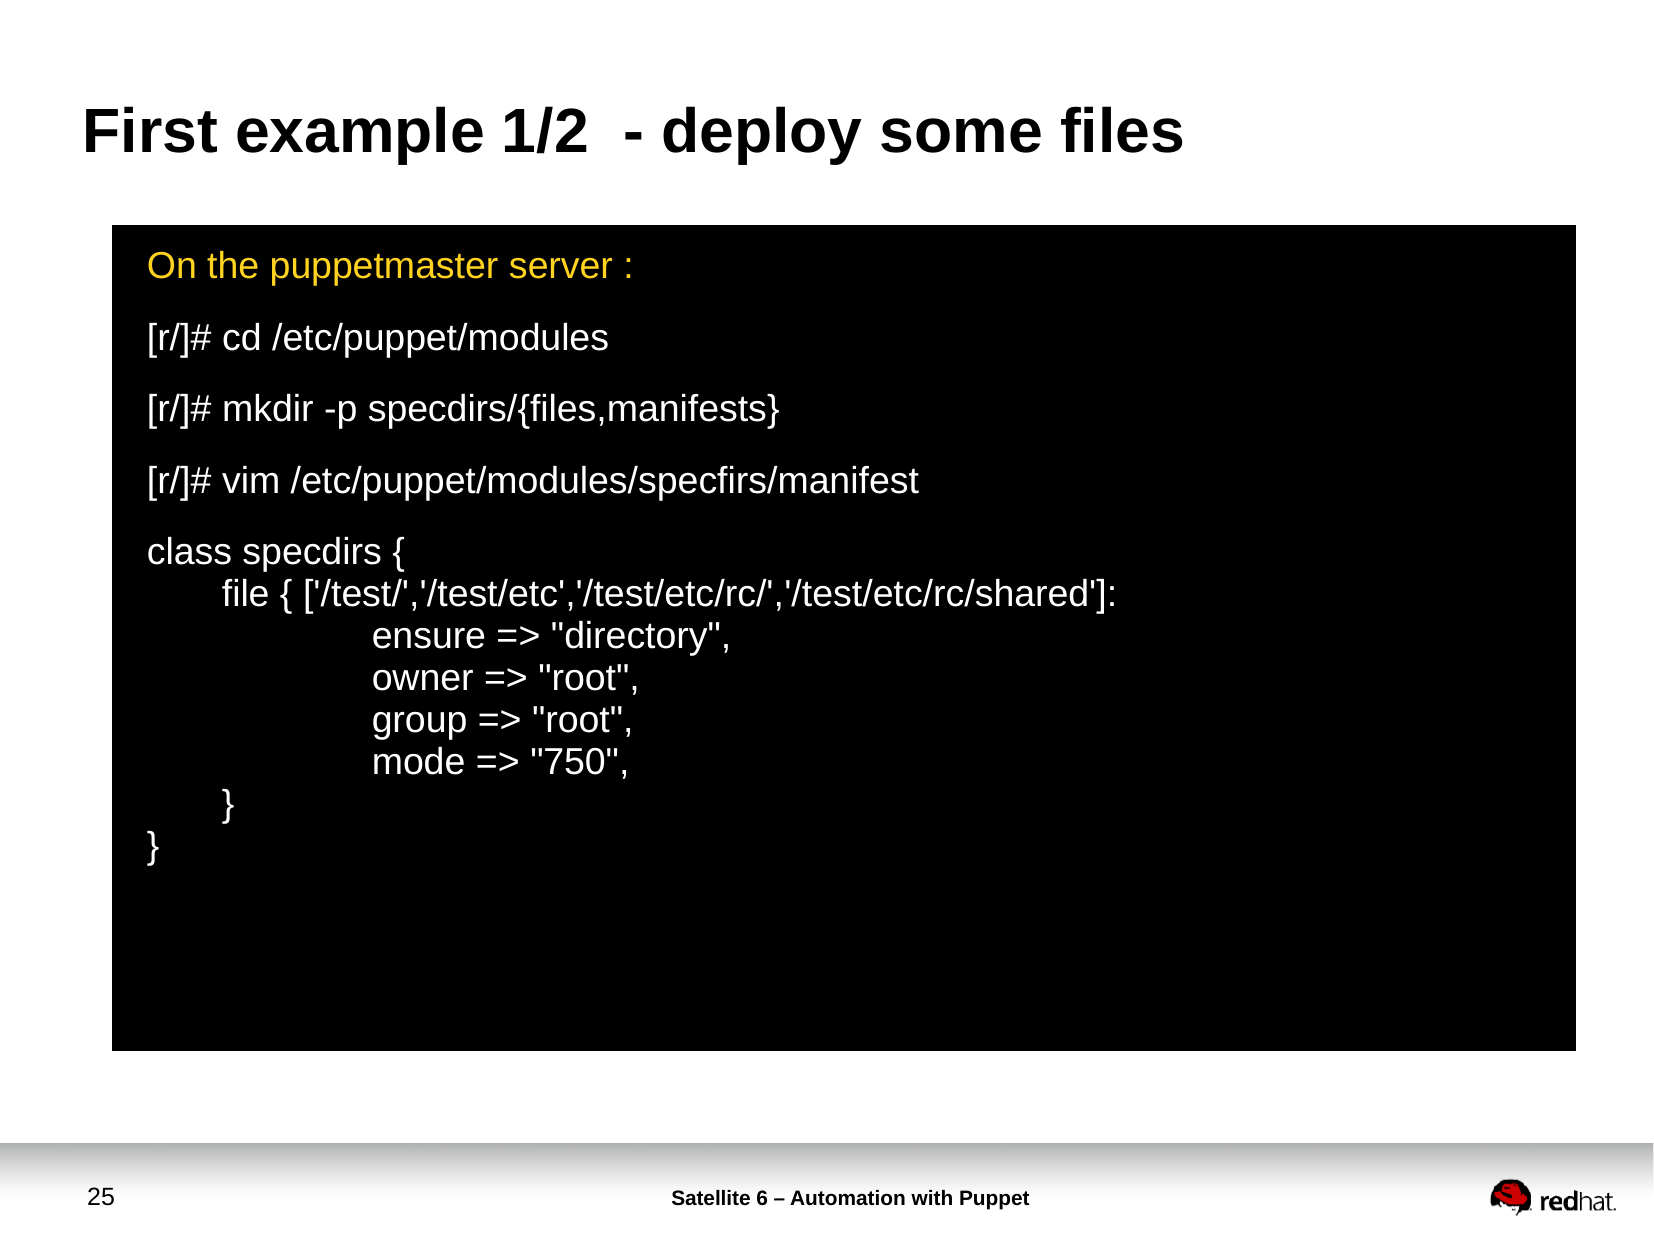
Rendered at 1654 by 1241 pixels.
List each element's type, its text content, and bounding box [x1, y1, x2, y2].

text_box [112, 225, 1576, 244]
picture [0, 1143, 1654, 1241]
title First example 1/2 - deploy some files [82, 37, 1571, 226]
list On the puppetmaster server : [r/]# cd /etc/puppet/modules [r/]# mkdir -p specdirs/{files,manifests} [r/]# vim /etc/puppet/modules/specfirs/manifest class specdirs { file { ['/test/','/test/etc','/test/etc/rc/','/test/etc/rc/shared']: ensure => "directory", owner => "root", group => "root", mode => "750", } } [86, 244, 1576, 1165]
